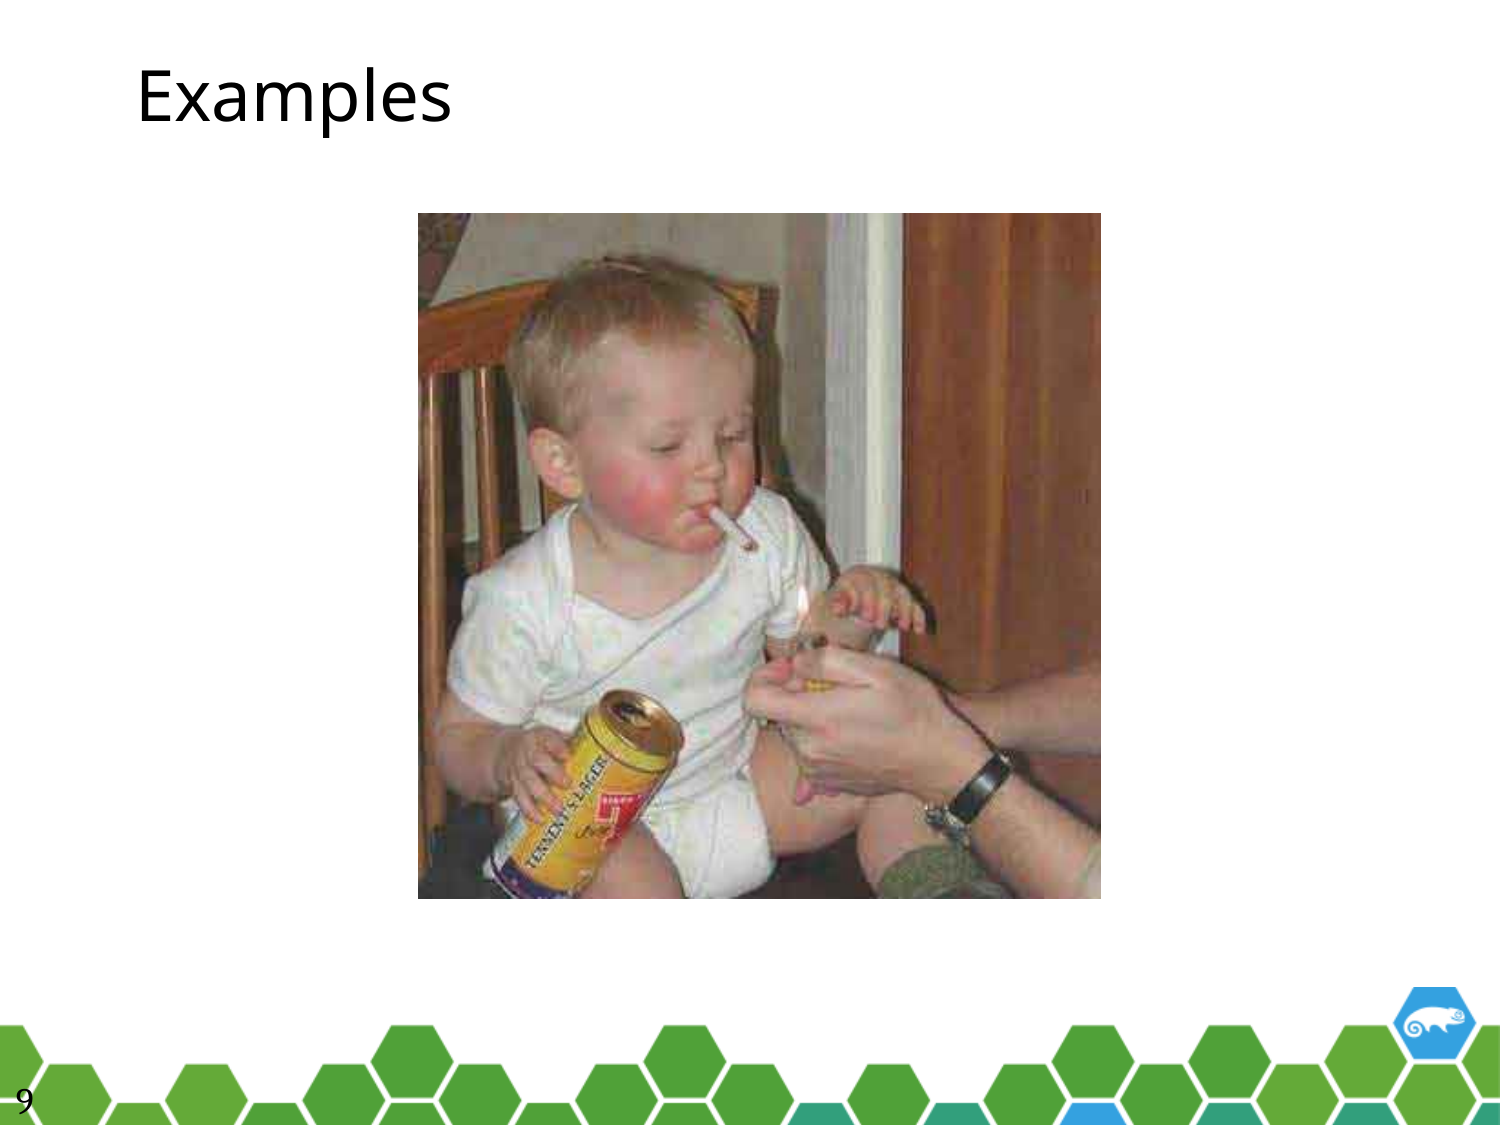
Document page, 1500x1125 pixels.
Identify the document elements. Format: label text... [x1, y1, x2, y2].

picture [0, 987, 1500, 1125]
picture [418, 213, 1101, 899]
text_box Examples [134, 12, 1371, 175]
